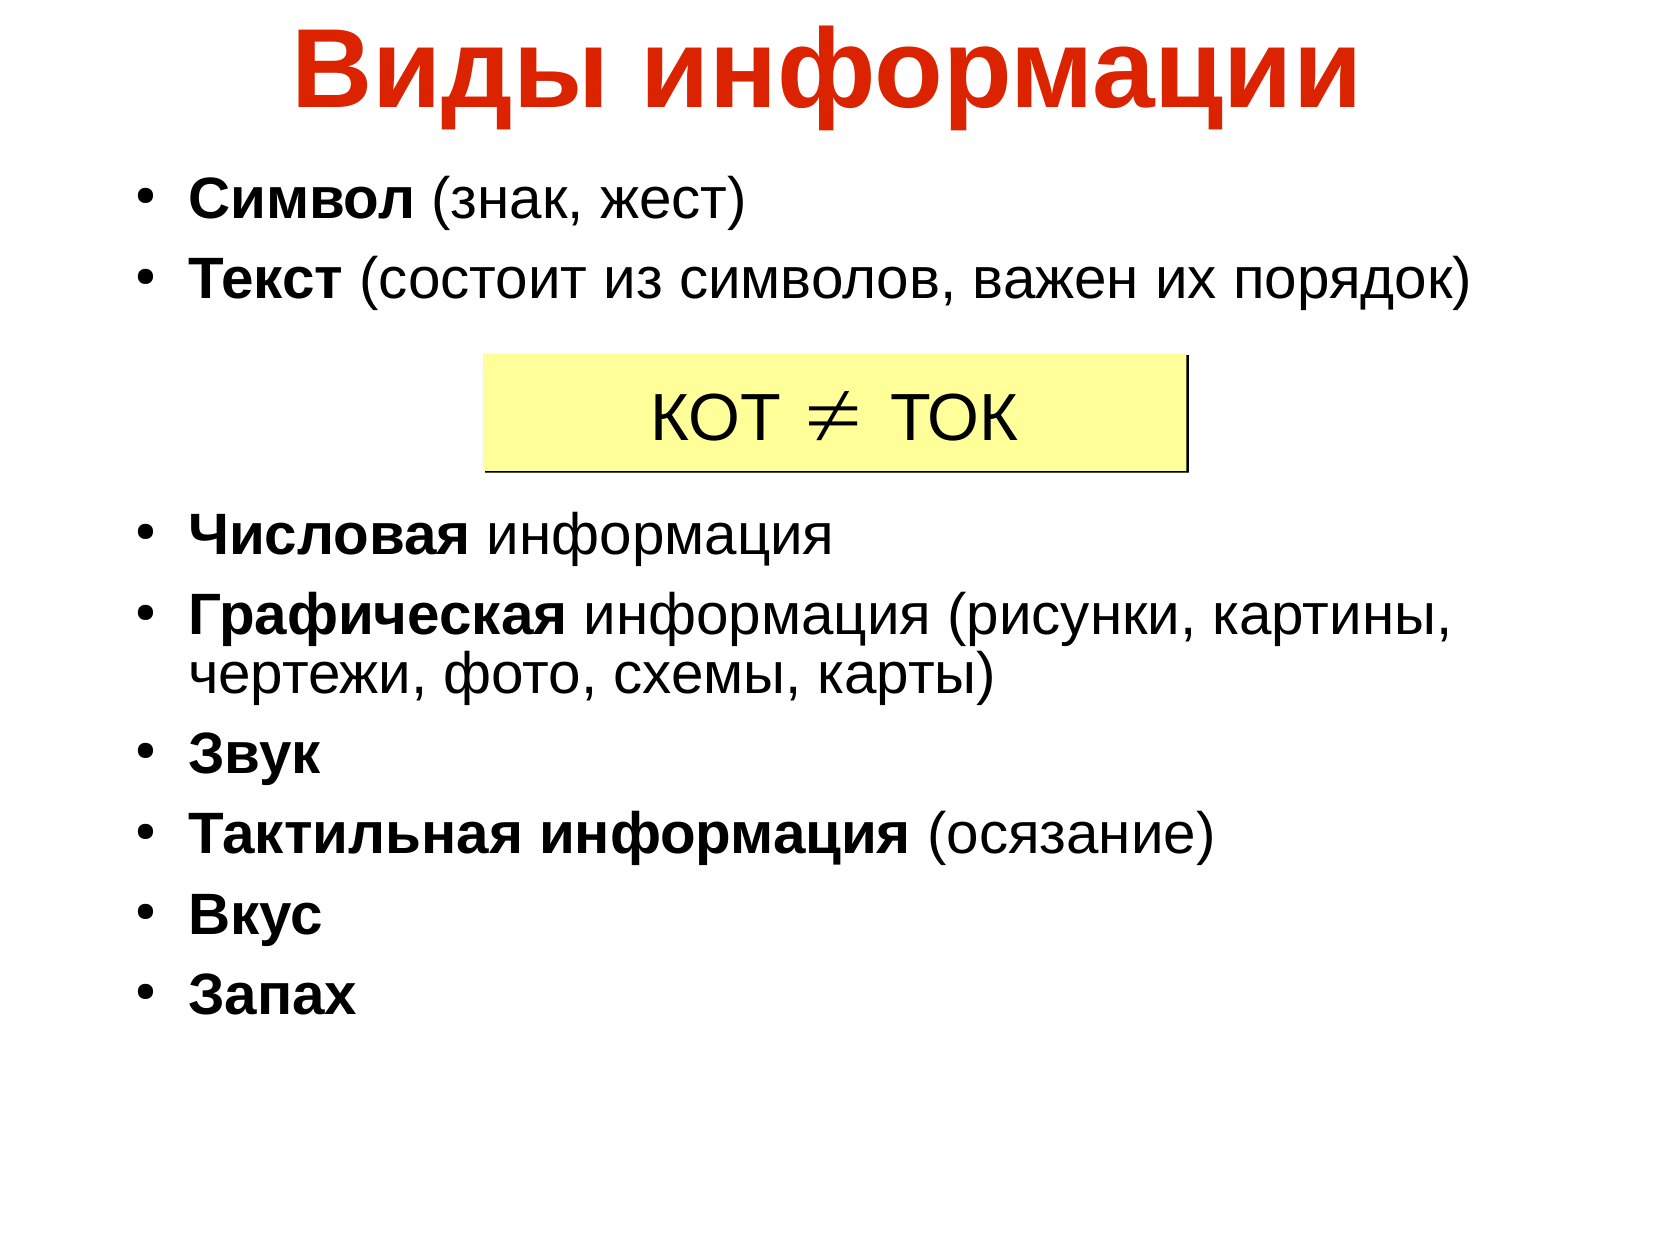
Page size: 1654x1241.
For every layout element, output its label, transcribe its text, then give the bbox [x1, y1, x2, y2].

list Символ (знак, жест) Текст (состоит из символов, важен их порядок) Числовая информация Графическая информация (рисунки, картины, чертежи, фото, схемы, карты) Звук Тактильная информация (осязание) Вкус Запах [102, 164, 1550, 1194]
text_box КОТ  ТОК [483, 353, 1187, 471]
title Виды информации [103, 0, 1551, 139]
